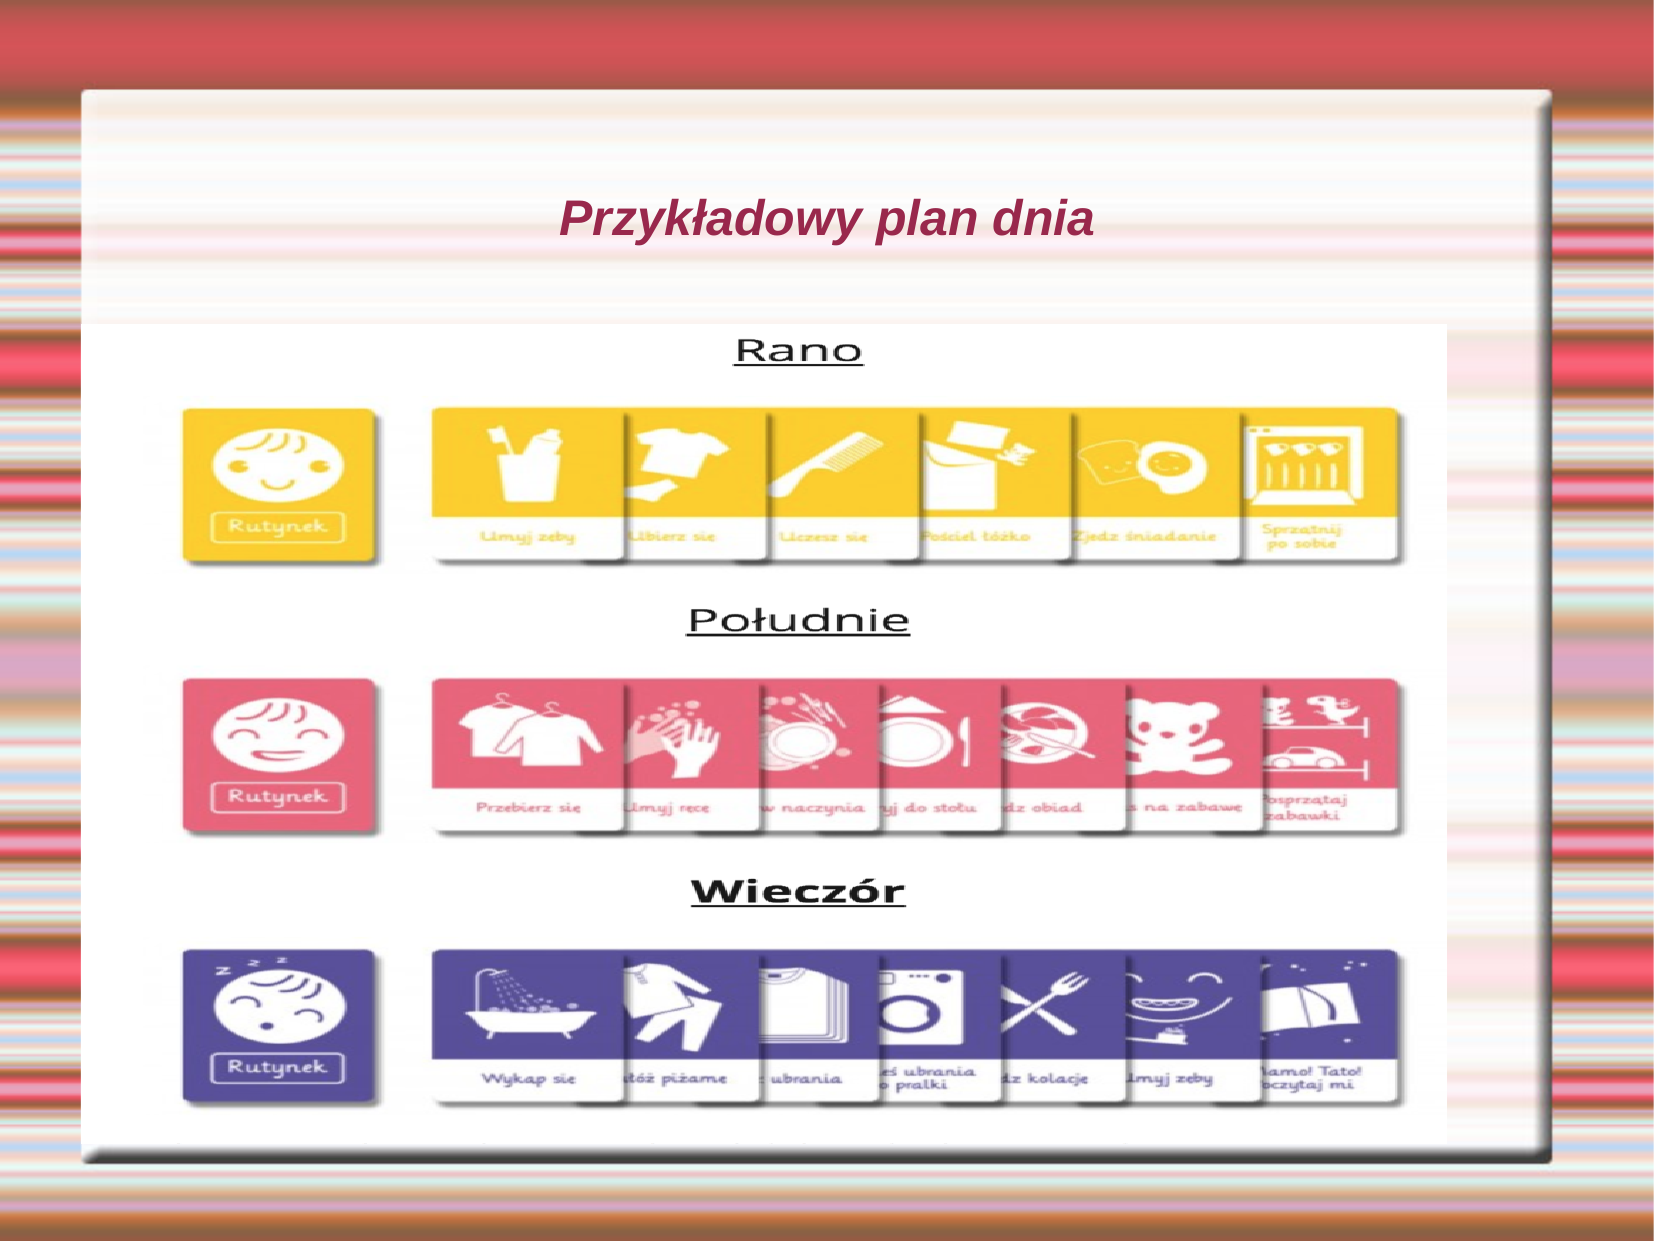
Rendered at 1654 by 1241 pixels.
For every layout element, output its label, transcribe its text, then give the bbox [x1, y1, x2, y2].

picture [0, 0, 1654, 1241]
title Przykładowy plan dnia [121, 114, 1534, 322]
